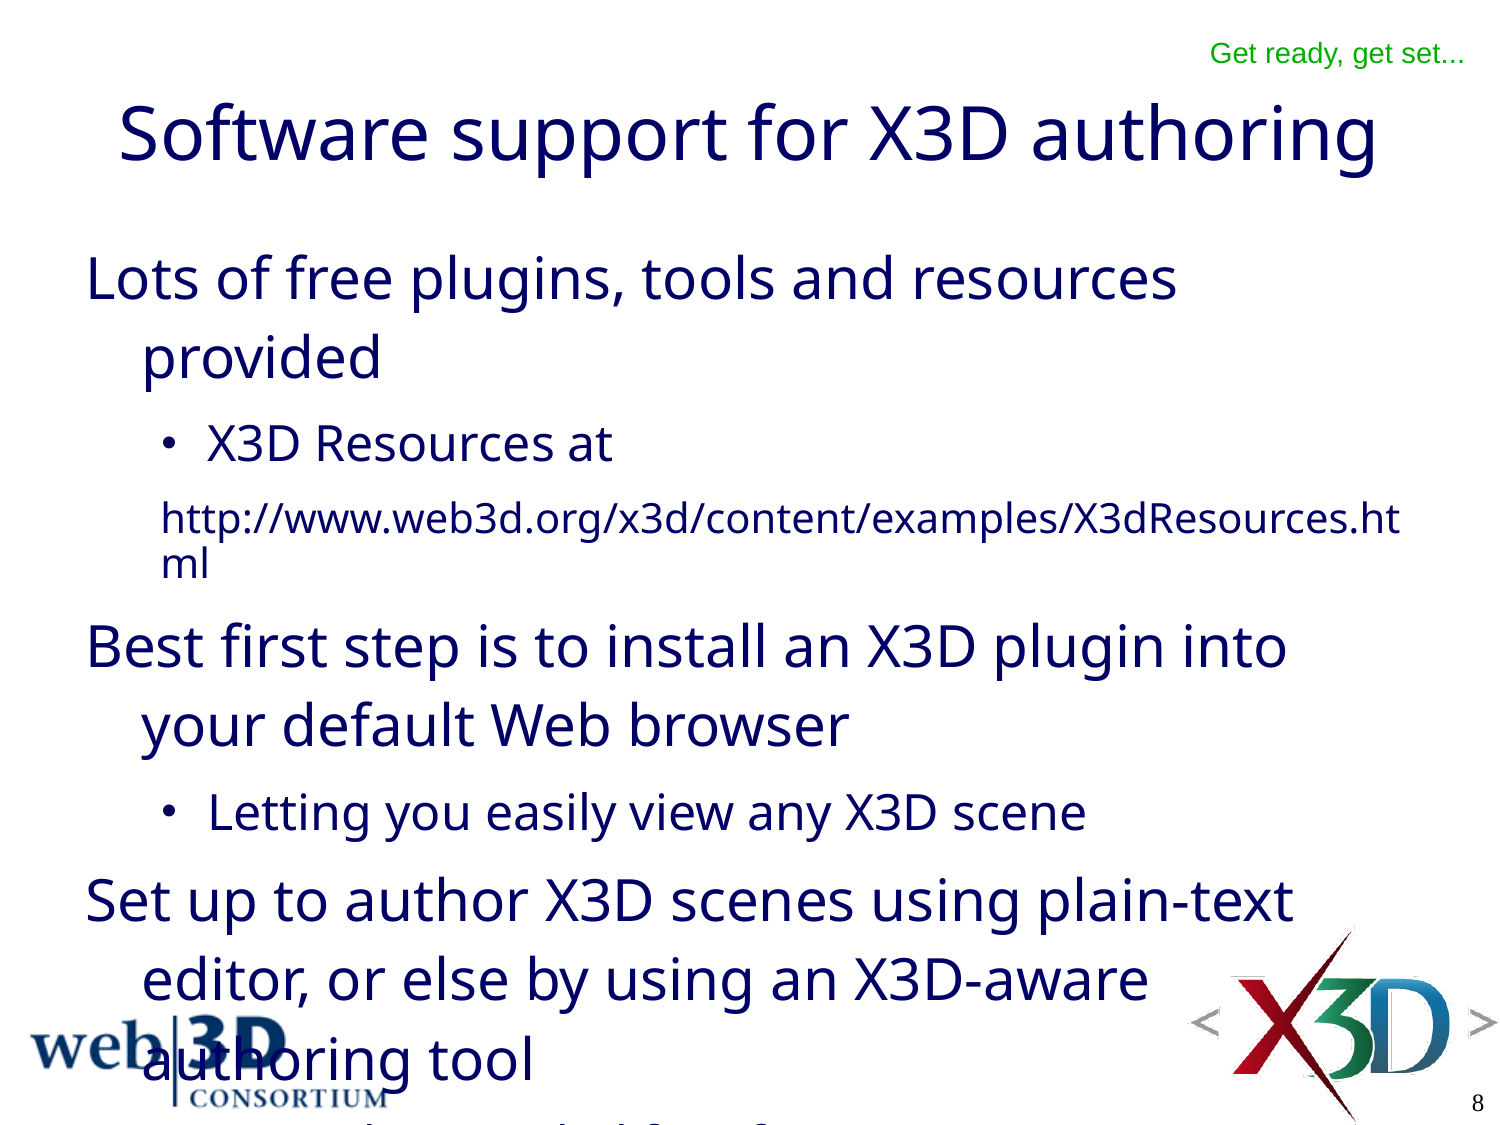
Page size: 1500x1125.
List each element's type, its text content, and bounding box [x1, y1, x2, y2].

picture [1187, 926, 1500, 1125]
list Lots of free plugins, tools and resources provided X3D Resources at http://www.web3d.org/x3d/content/examples/X3dResources.html Best first step is to install an X3D plugin into your default Web browser Letting you easily view any X3D scene Set up to author X3D scenes using plain-text editor, or else by using an X3D-aware authoring tool X3D-Edit provided free for any use Other tools listed on X3D Resources page above [85, 237, 1415, 1000]
picture [12, 998, 413, 1118]
text_box Get ready, get set... [1209, 37, 1473, 71]
title Software support for X3D authoring [112, 37, 1388, 226]
